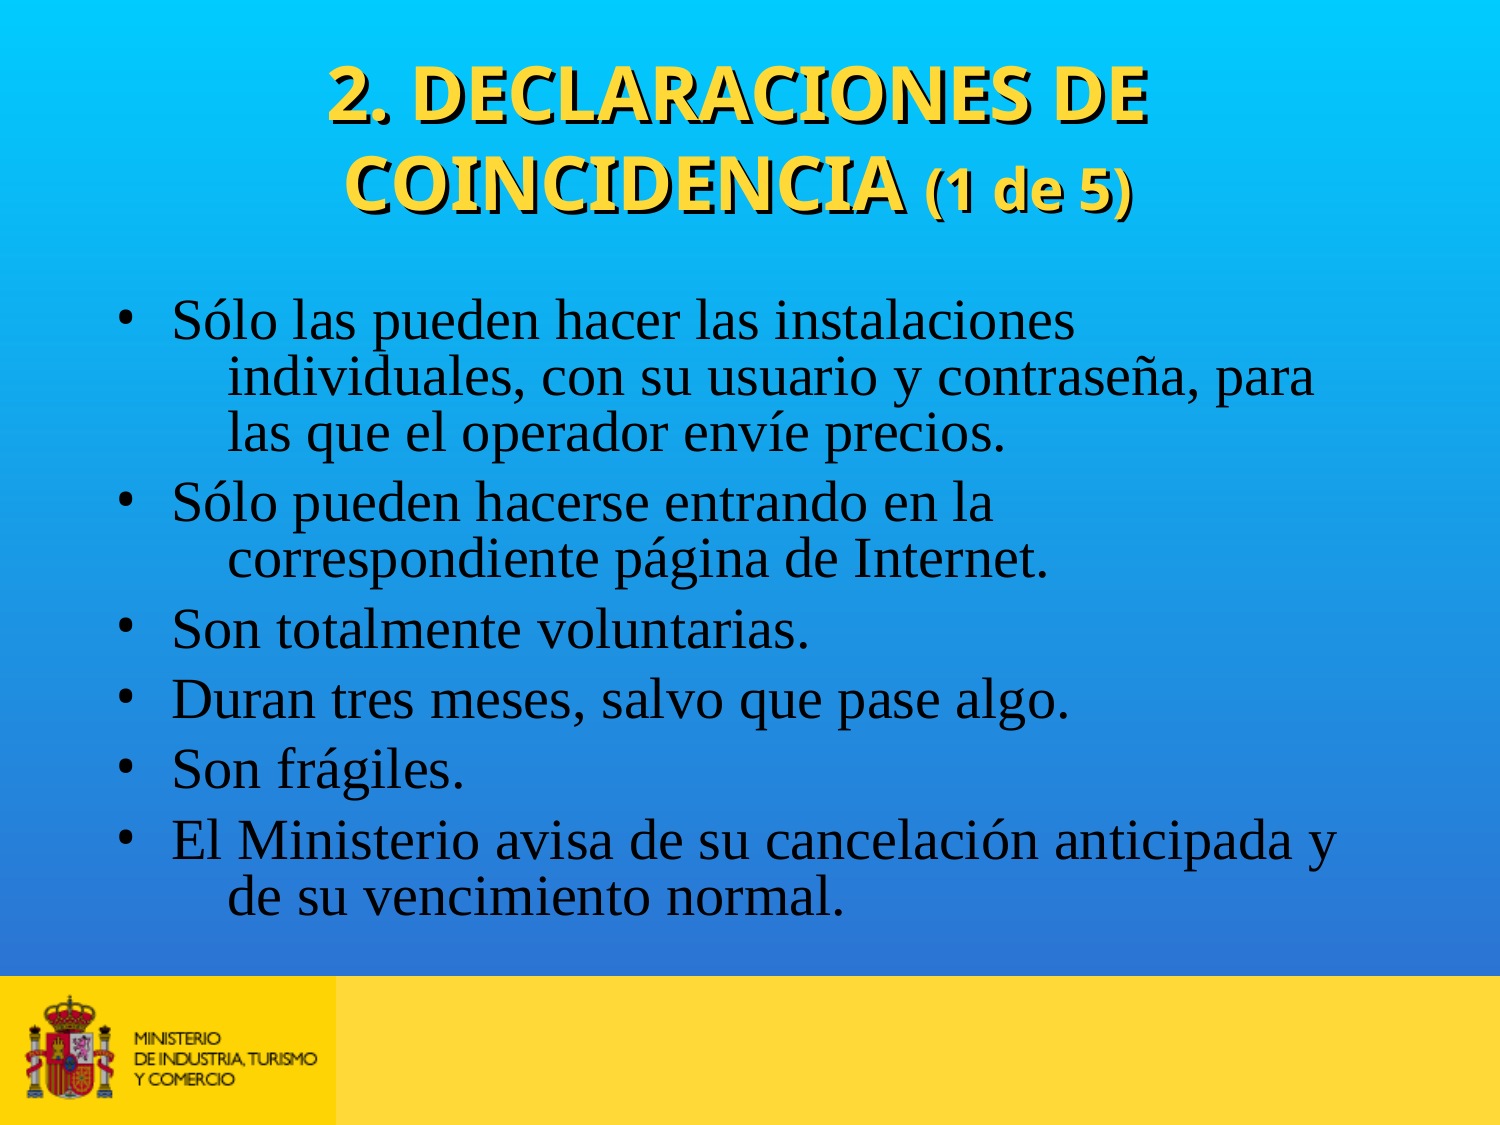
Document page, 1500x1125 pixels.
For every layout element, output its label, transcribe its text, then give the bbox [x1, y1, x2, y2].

title 2. DECLARACIONES DE COINCIDENCIA (1 de 5) [99, 37, 1375, 225]
list Sólo las pueden hacer las instalaciones individuales, con su usuario y contraseña, para las que el operador envíe precios. Sólo pueden hacerse entrando en la correspondiente página de Internet. Son totalmente voluntarias. Duran tres meses, salvo que pase algo. Son frágiles. El Ministerio avisa de su cancelación anticipada y de su vencimiento normal. [99, 287, 1375, 977]
